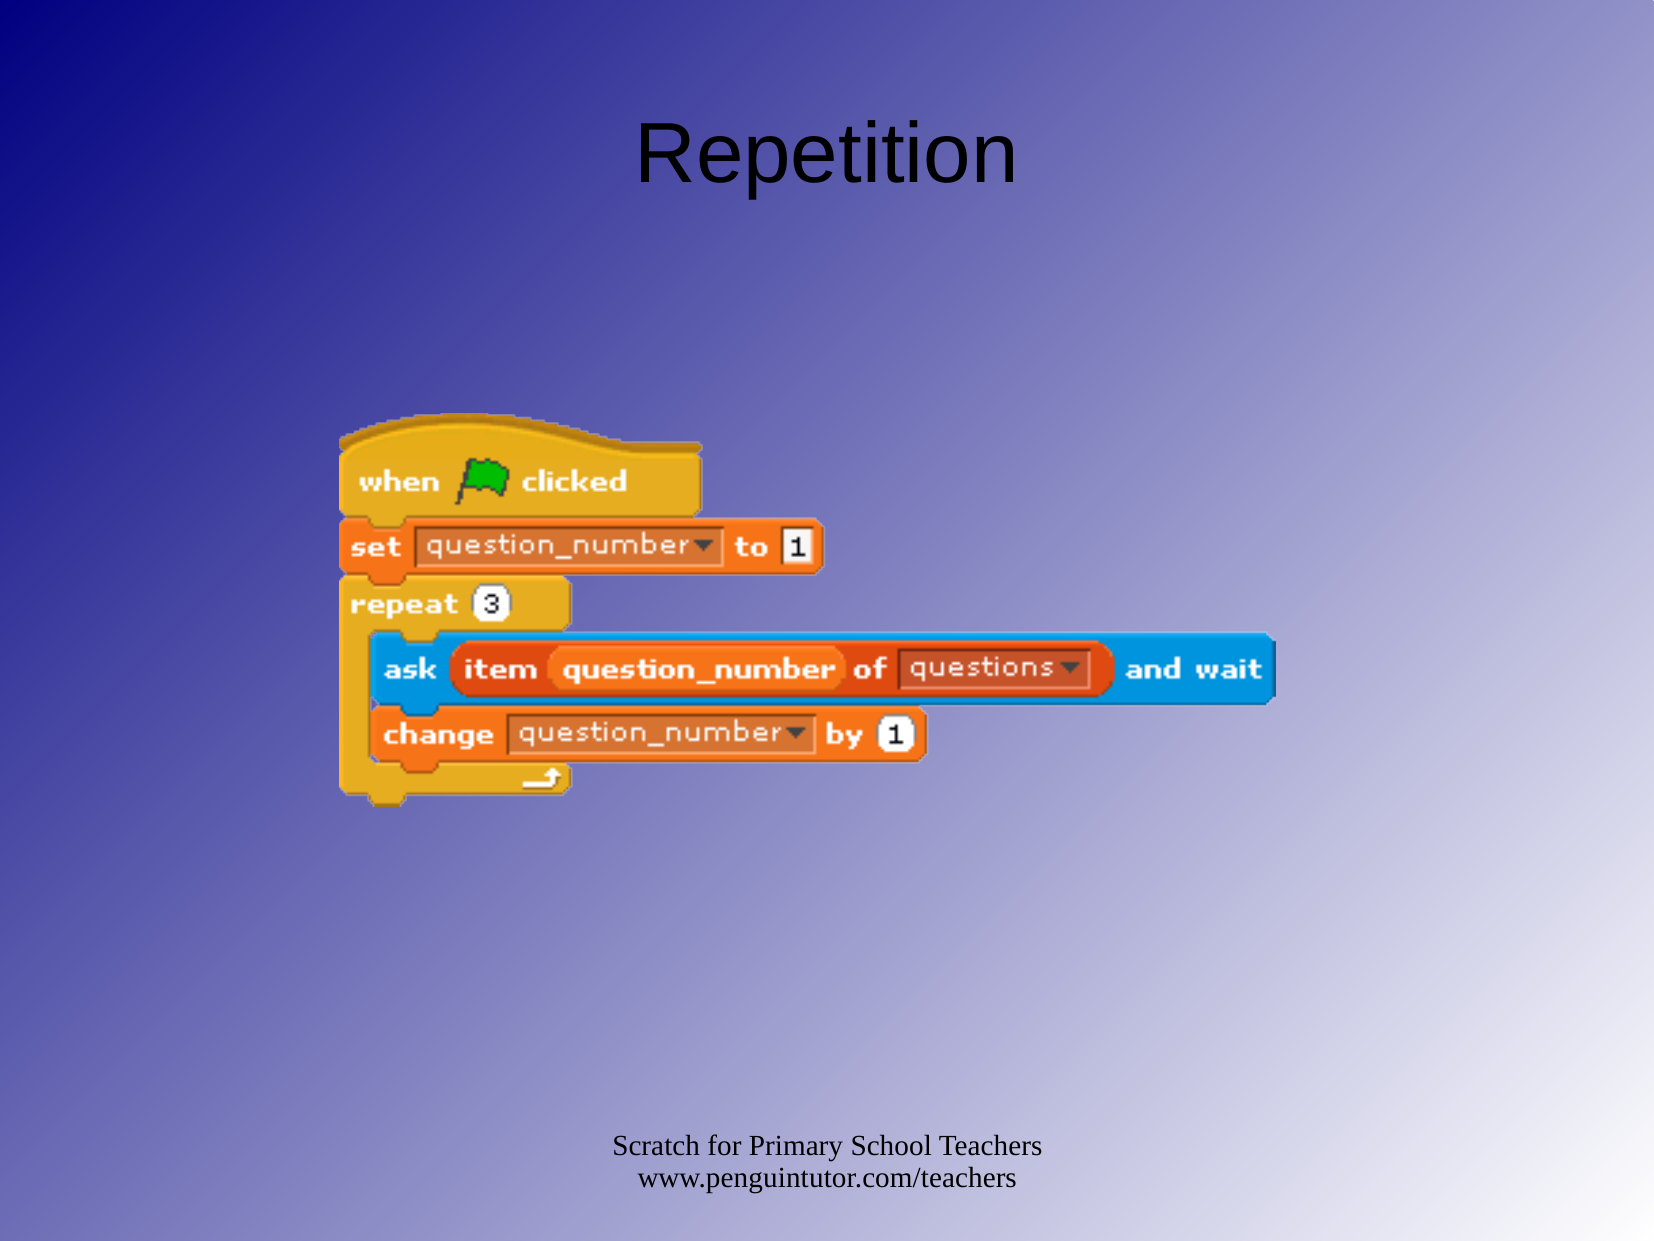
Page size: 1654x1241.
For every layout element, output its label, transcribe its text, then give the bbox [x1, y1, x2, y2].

title Repetition [82, 49, 1571, 257]
picture [339, 413, 1276, 807]
